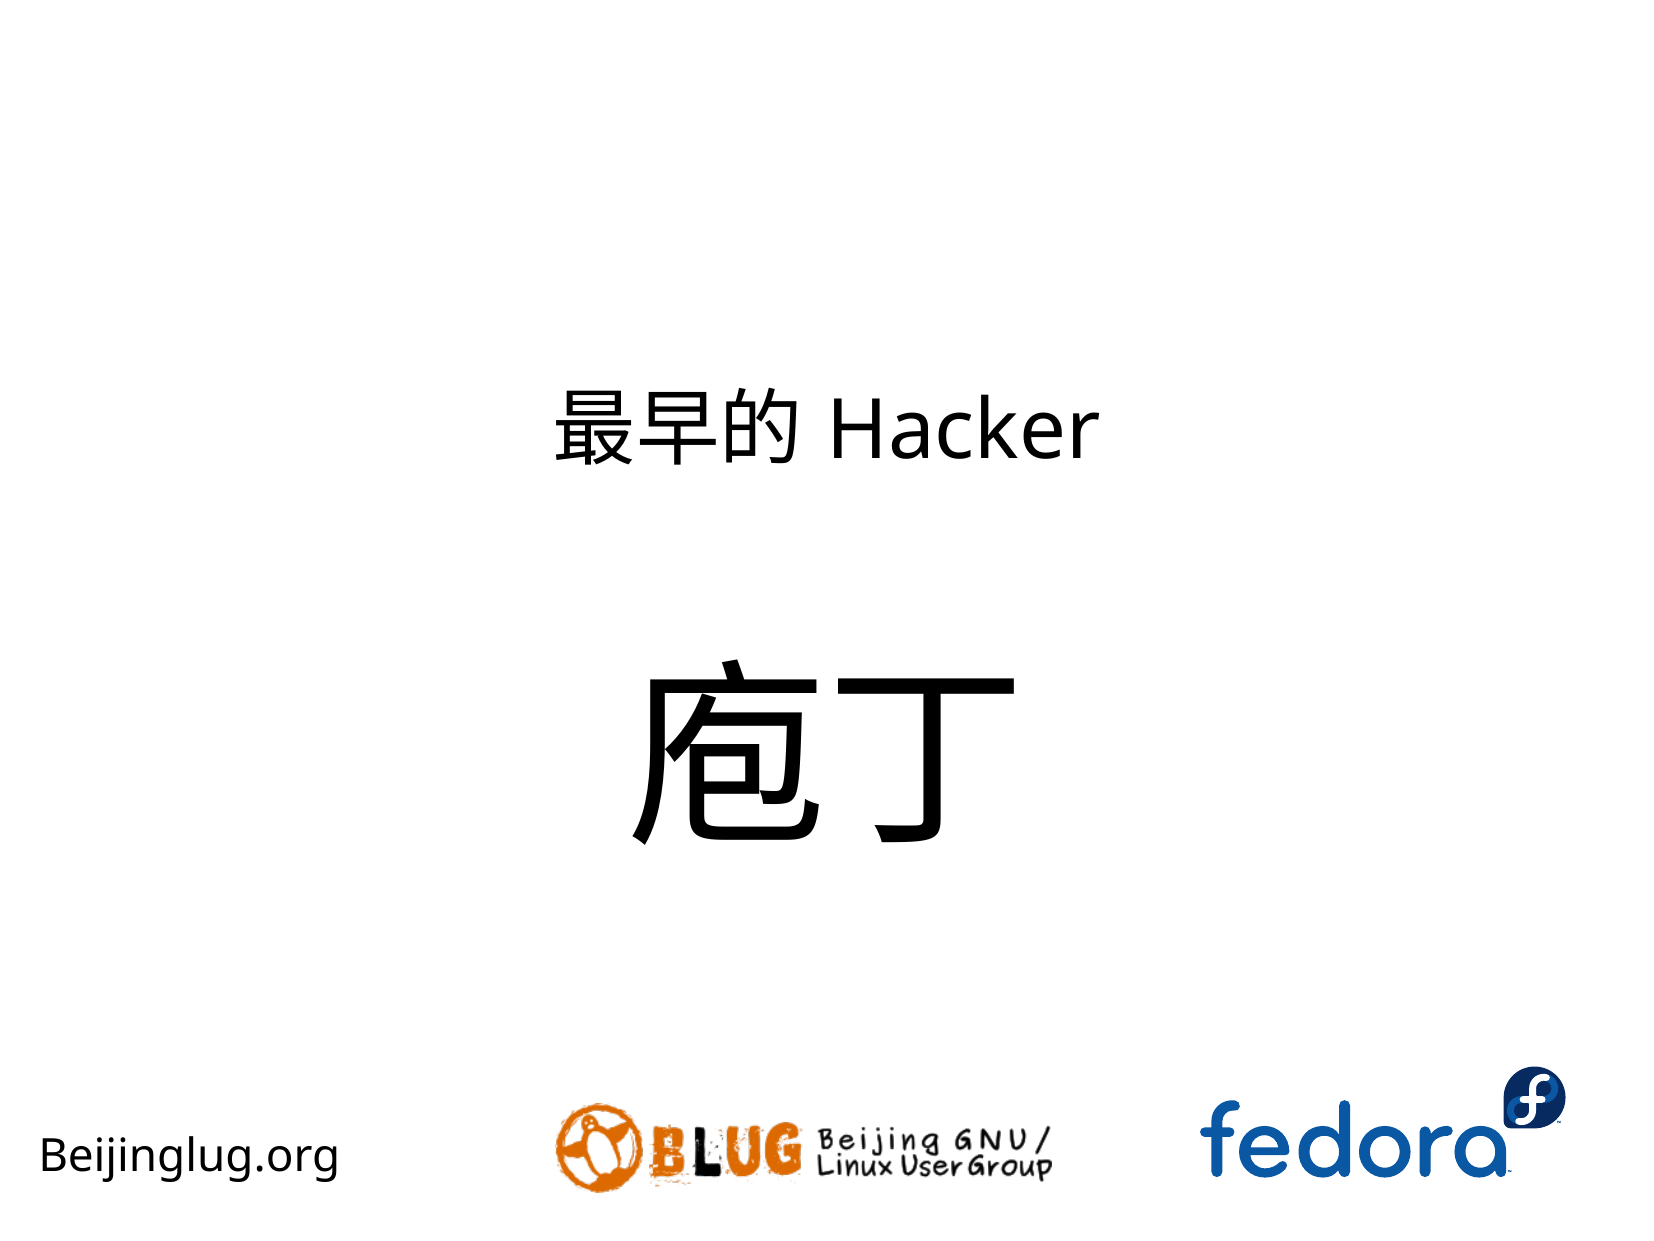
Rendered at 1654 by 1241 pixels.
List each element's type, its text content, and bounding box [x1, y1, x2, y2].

text_box 最早的Hacker 庖丁 [330, 354, 1323, 913]
picture [555, 1103, 1052, 1193]
